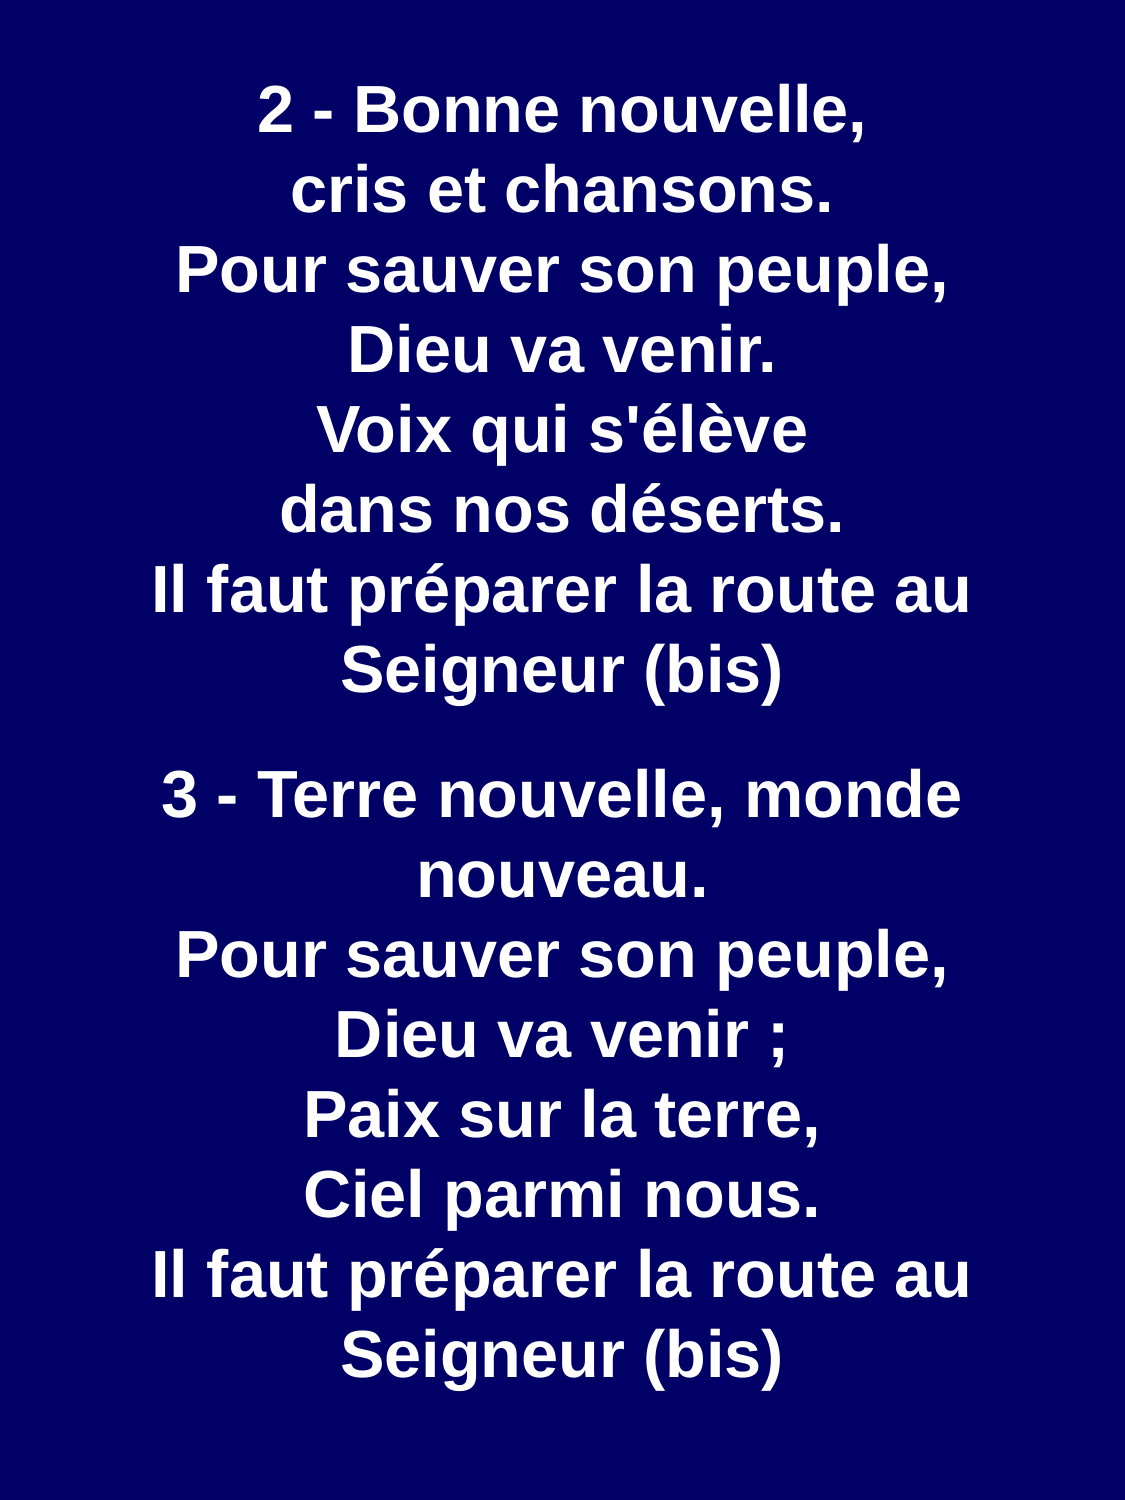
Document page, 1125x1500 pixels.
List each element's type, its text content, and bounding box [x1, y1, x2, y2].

text_box 2 - Bonne nouvelle, cris et chansons. Pour sauver son peuple, Dieu va venir. Voix qui s'élève dans nos déserts. Il faut préparer la route au Seigneur (bis) 3 - Terre nouvelle, monde nouveau. Pour sauver son peuple, Dieu va venir ; Paix sur la terre, Ciel parmi nous. Il faut préparer la route au Seigneur (bis) [0, 58, 1125, 1433]
